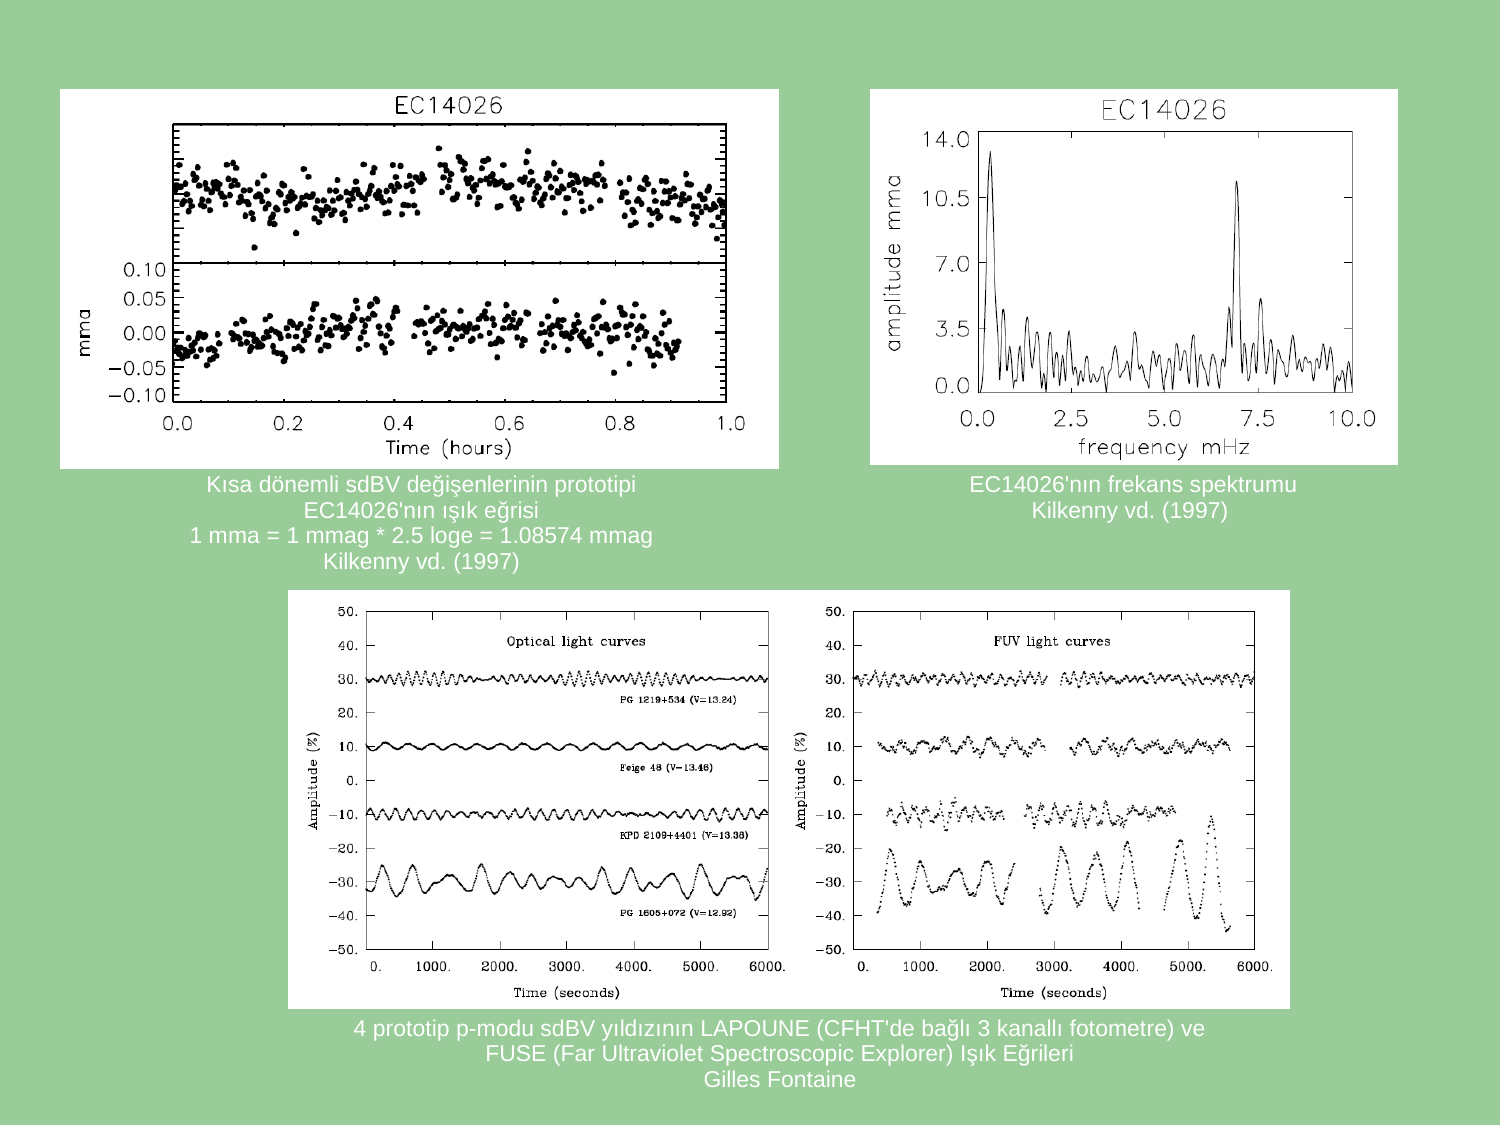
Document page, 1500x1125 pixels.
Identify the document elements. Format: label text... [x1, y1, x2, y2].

text_box Kısa dönemli sdBV değişenlerinin prototipi EC14026'nın ışık eğrisi 1 mma = 1 mmag * 2.5 loge = 1.08574 mmag Kilkenny vd. (1997) [143, 464, 699, 584]
picture [60, 89, 779, 469]
text_box EC14026'nın frekans spektrumu Kilkenny vd. (1997) [852, 464, 1408, 532]
picture [288, 590, 1290, 1009]
picture [870, 89, 1398, 464]
text_box 4 prototip p-modu sdBV yıldızının LAPOUNE (CFHT'de bağlı 3 kanallı fotometre) ve FUSE (Far Ultraviolet Spectroscopic Explorer) Işık Eğrileri Gilles Fontaine [315, 1008, 1246, 1101]
